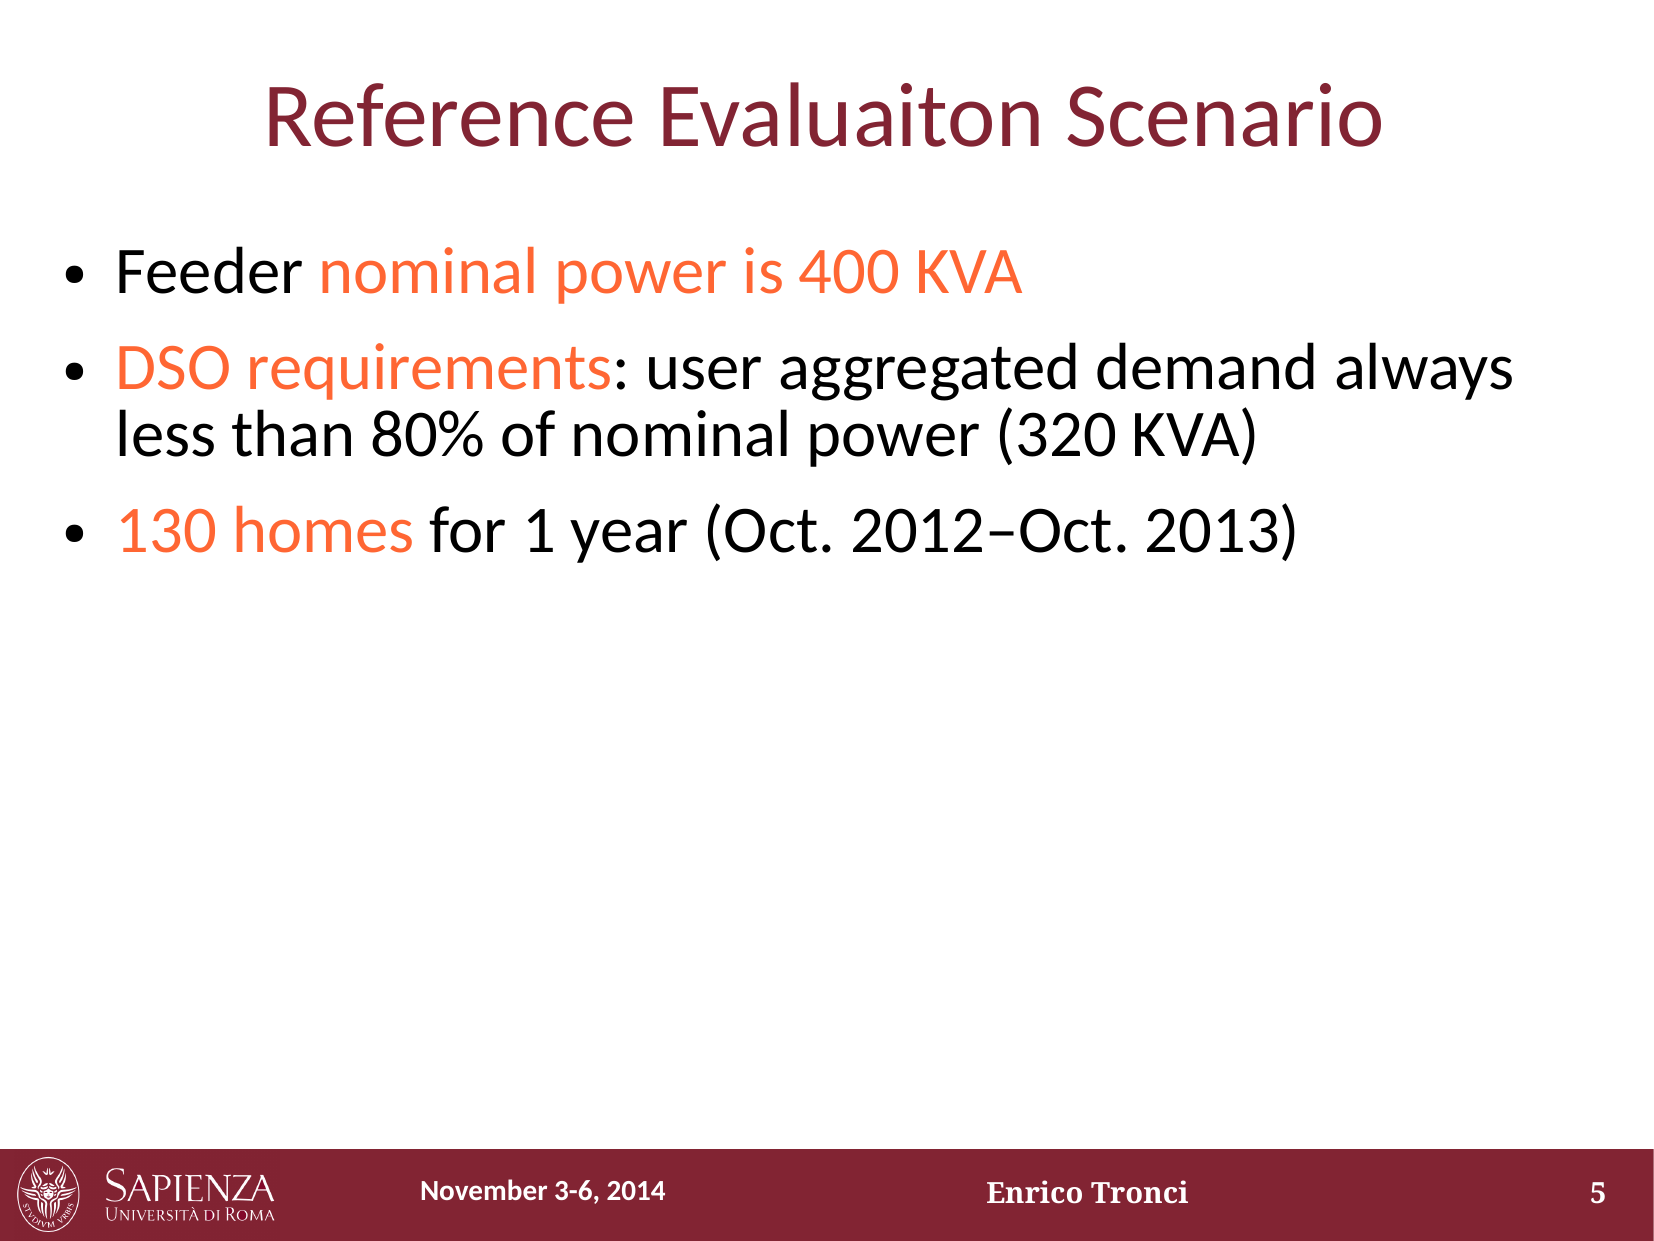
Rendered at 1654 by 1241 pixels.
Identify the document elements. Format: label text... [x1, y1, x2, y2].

title Reference Evaluaiton Scenario [45, 19, 1606, 227]
list Feeder nominal power is 400 KVA DSO requirements: user aggregated demand always less than 80% of nominal power (320 KVA) 130 homes for 1 year (Oct. 2012–Oct. 2013) [45, 243, 1606, 1129]
picture [14, 1149, 280, 1241]
